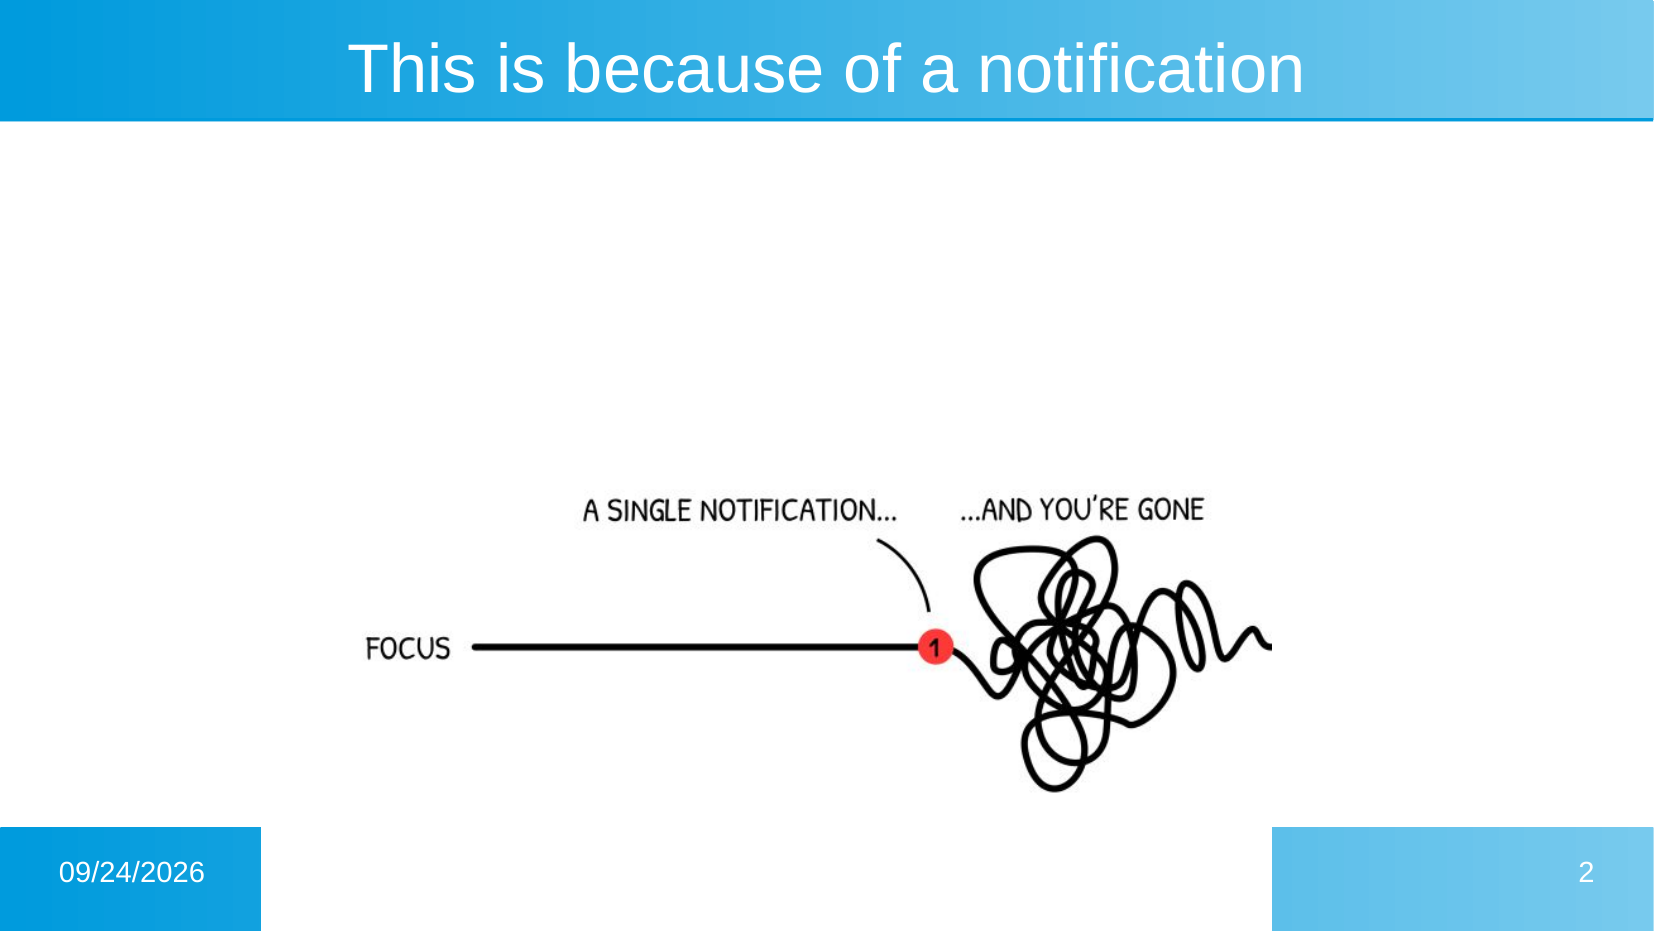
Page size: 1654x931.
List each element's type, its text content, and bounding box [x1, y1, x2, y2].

title This is because of a notification [59, 29, 1595, 108]
picture [261, 126, 1272, 931]
